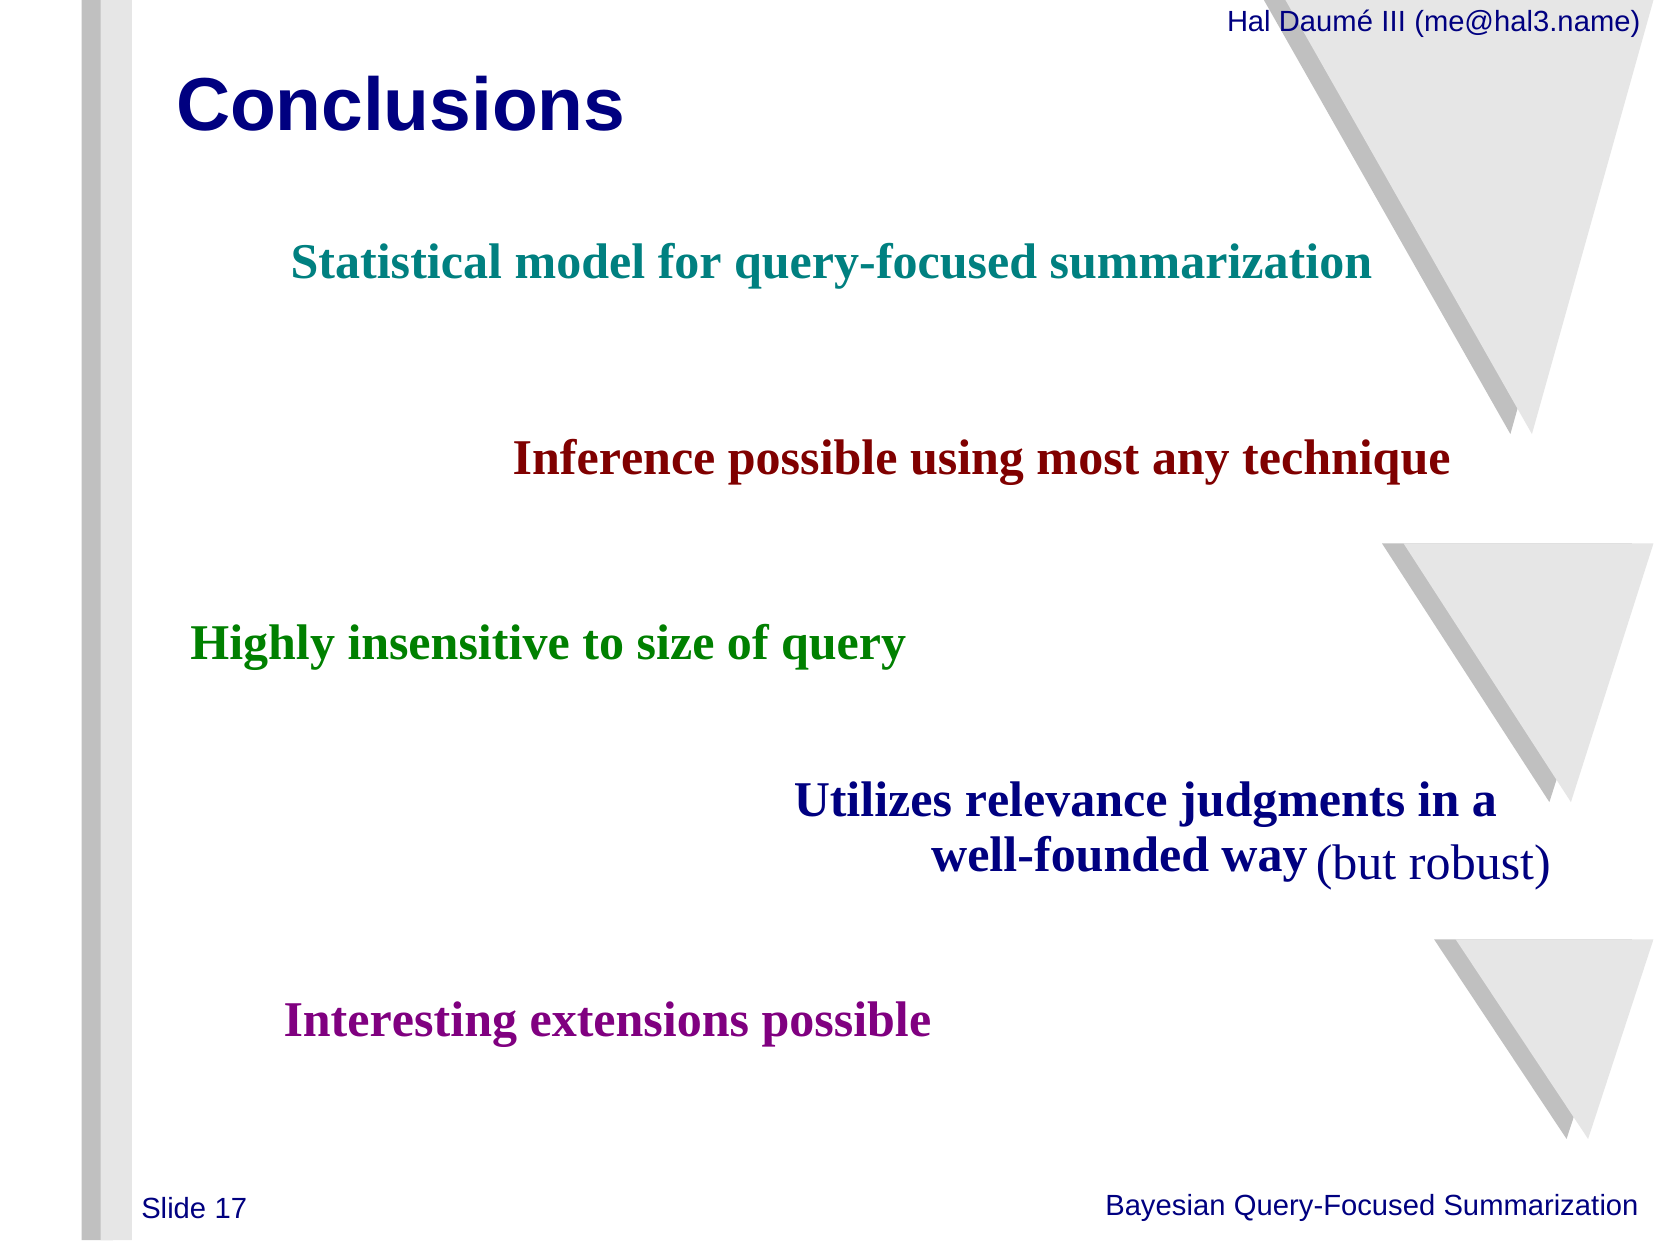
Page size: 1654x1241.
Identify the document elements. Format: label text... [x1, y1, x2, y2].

text_box Utilizes relevance judgments in a well-founded way [793, 771, 1498, 903]
title Conclusions [176, 44, 1509, 166]
text_box (but robust) [1315, 834, 1552, 896]
text_box Inference possible using most any technique [512, 429, 1452, 496]
text_box Highly insensitive to size of query [190, 615, 908, 681]
text_box Statistical model for query-focused summarization [290, 234, 1373, 300]
text_box Interesting extensions possible [283, 991, 932, 1057]
